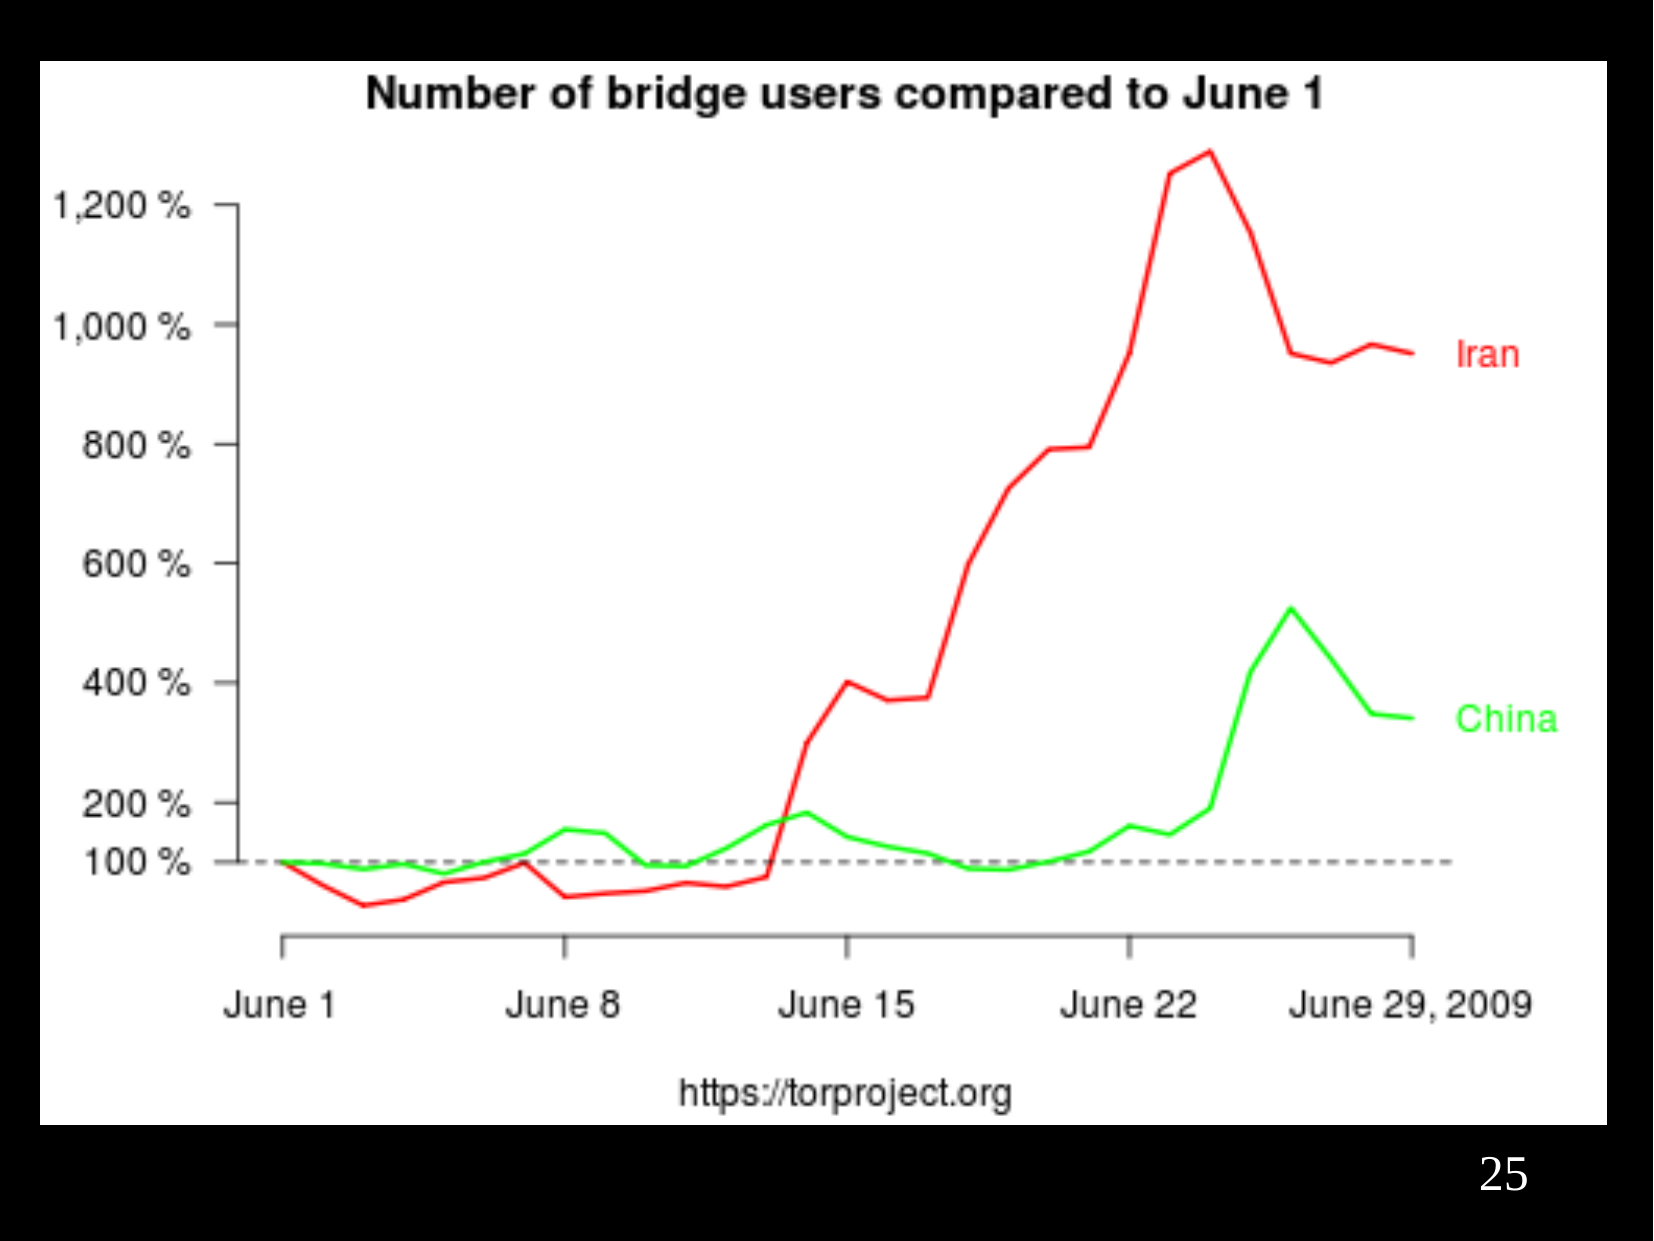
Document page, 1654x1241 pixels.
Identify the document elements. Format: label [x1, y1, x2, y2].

picture [40, 61, 1607, 1125]
